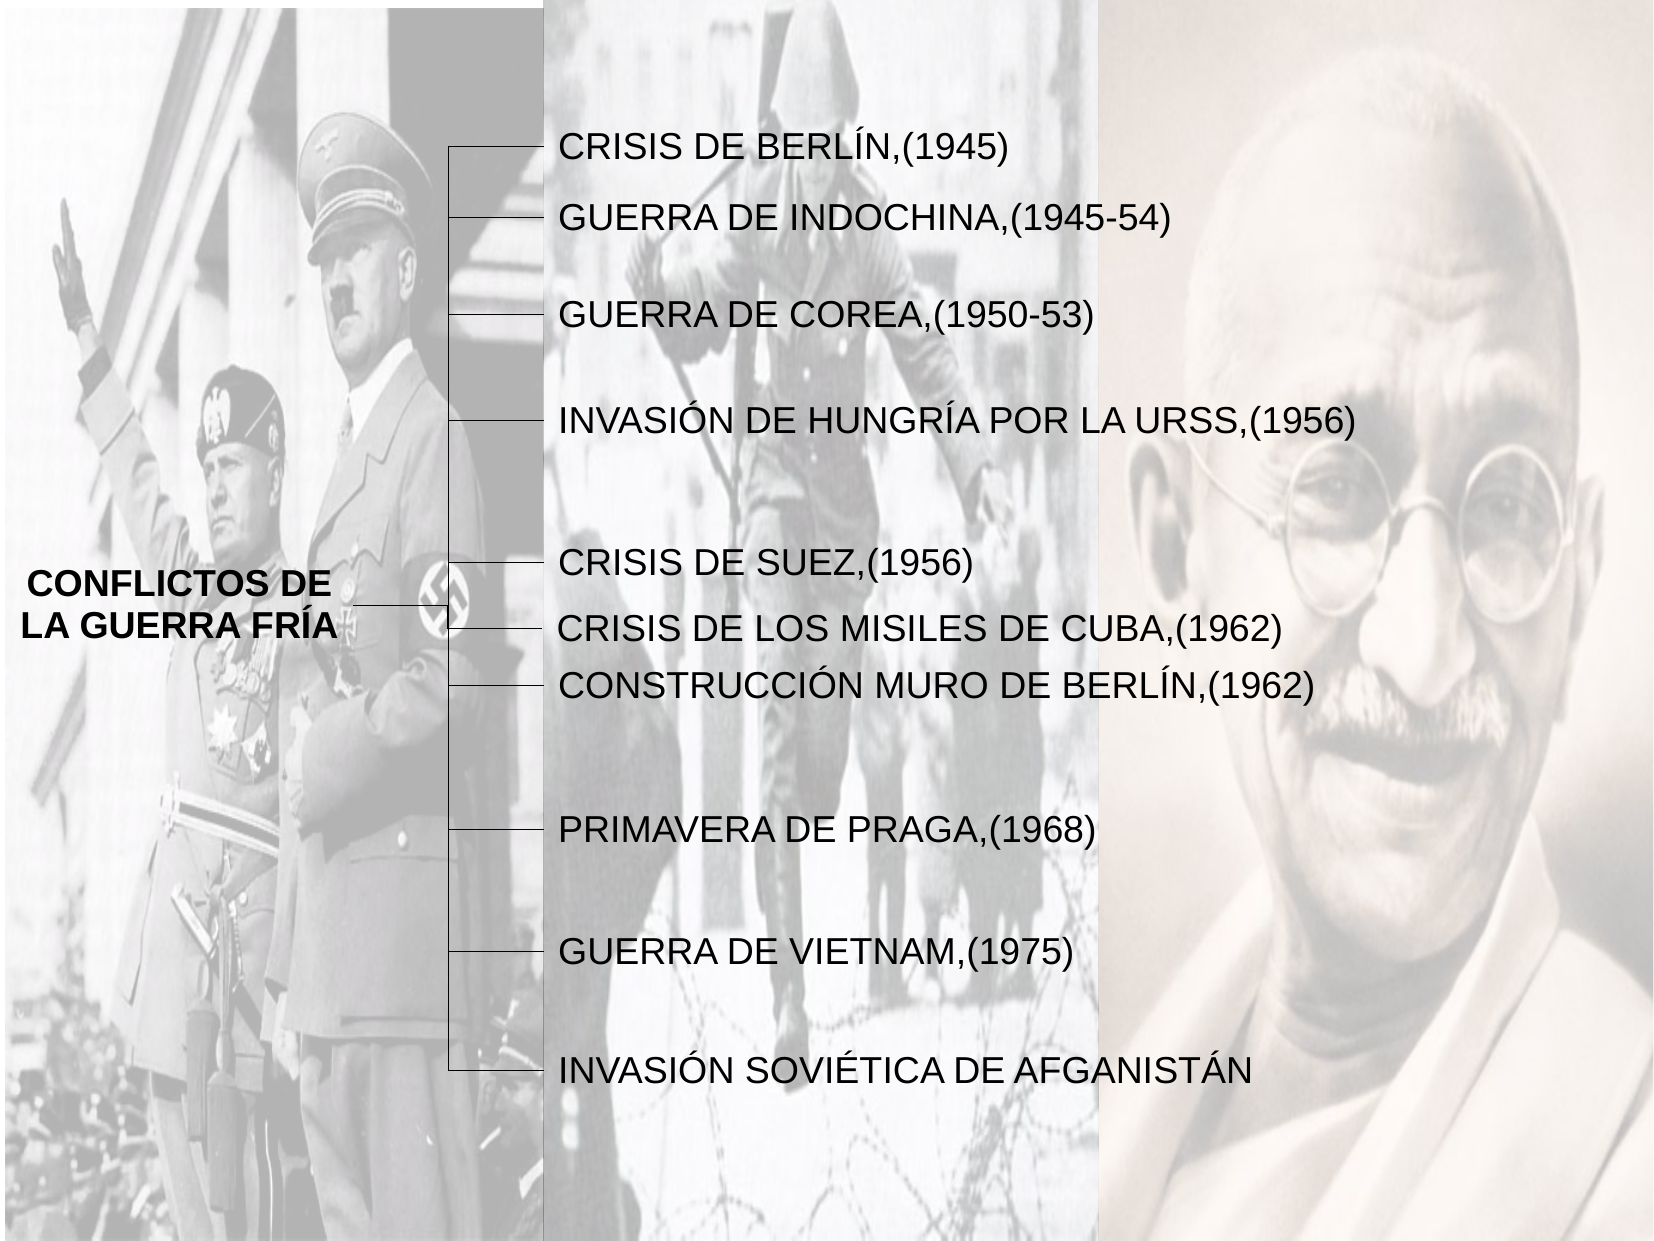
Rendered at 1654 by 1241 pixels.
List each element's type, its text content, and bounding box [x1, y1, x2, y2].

text_box CRISIS DE BERLÍN,(1945) [543, 118, 1025, 175]
text_box CONFLICTOS DE LA GUERRA FRÍA [5, 555, 351, 657]
text_box INVASIÓN SOVIÉTICA DE AFGANISTÁN [543, 1041, 1270, 1099]
text_box GUERRA DE INDOCHINA,(1945-54) [543, 188, 1187, 246]
picture [5, 0, 1654, 1241]
text_box INVASIÓN DE HUNGRÍA POR LA URSS,(1956) [543, 391, 1373, 449]
text_box CRISIS DE SUEZ,(1956) [543, 533, 990, 591]
text_box CONSTRUCCIÓN MURO DE BERLÍN,(1962) [543, 657, 1331, 715]
text_box CRISIS DE LOS MISILES DE CUBA,(1962) [541, 600, 1299, 658]
text_box GUERRA DE VIETNAM,(1975) [543, 923, 1090, 981]
text_box GUERRA DE COREA,(1950-53) [543, 285, 1110, 343]
text_box PRIMAVERA DE PRAGA,(1968) [543, 800, 1112, 858]
